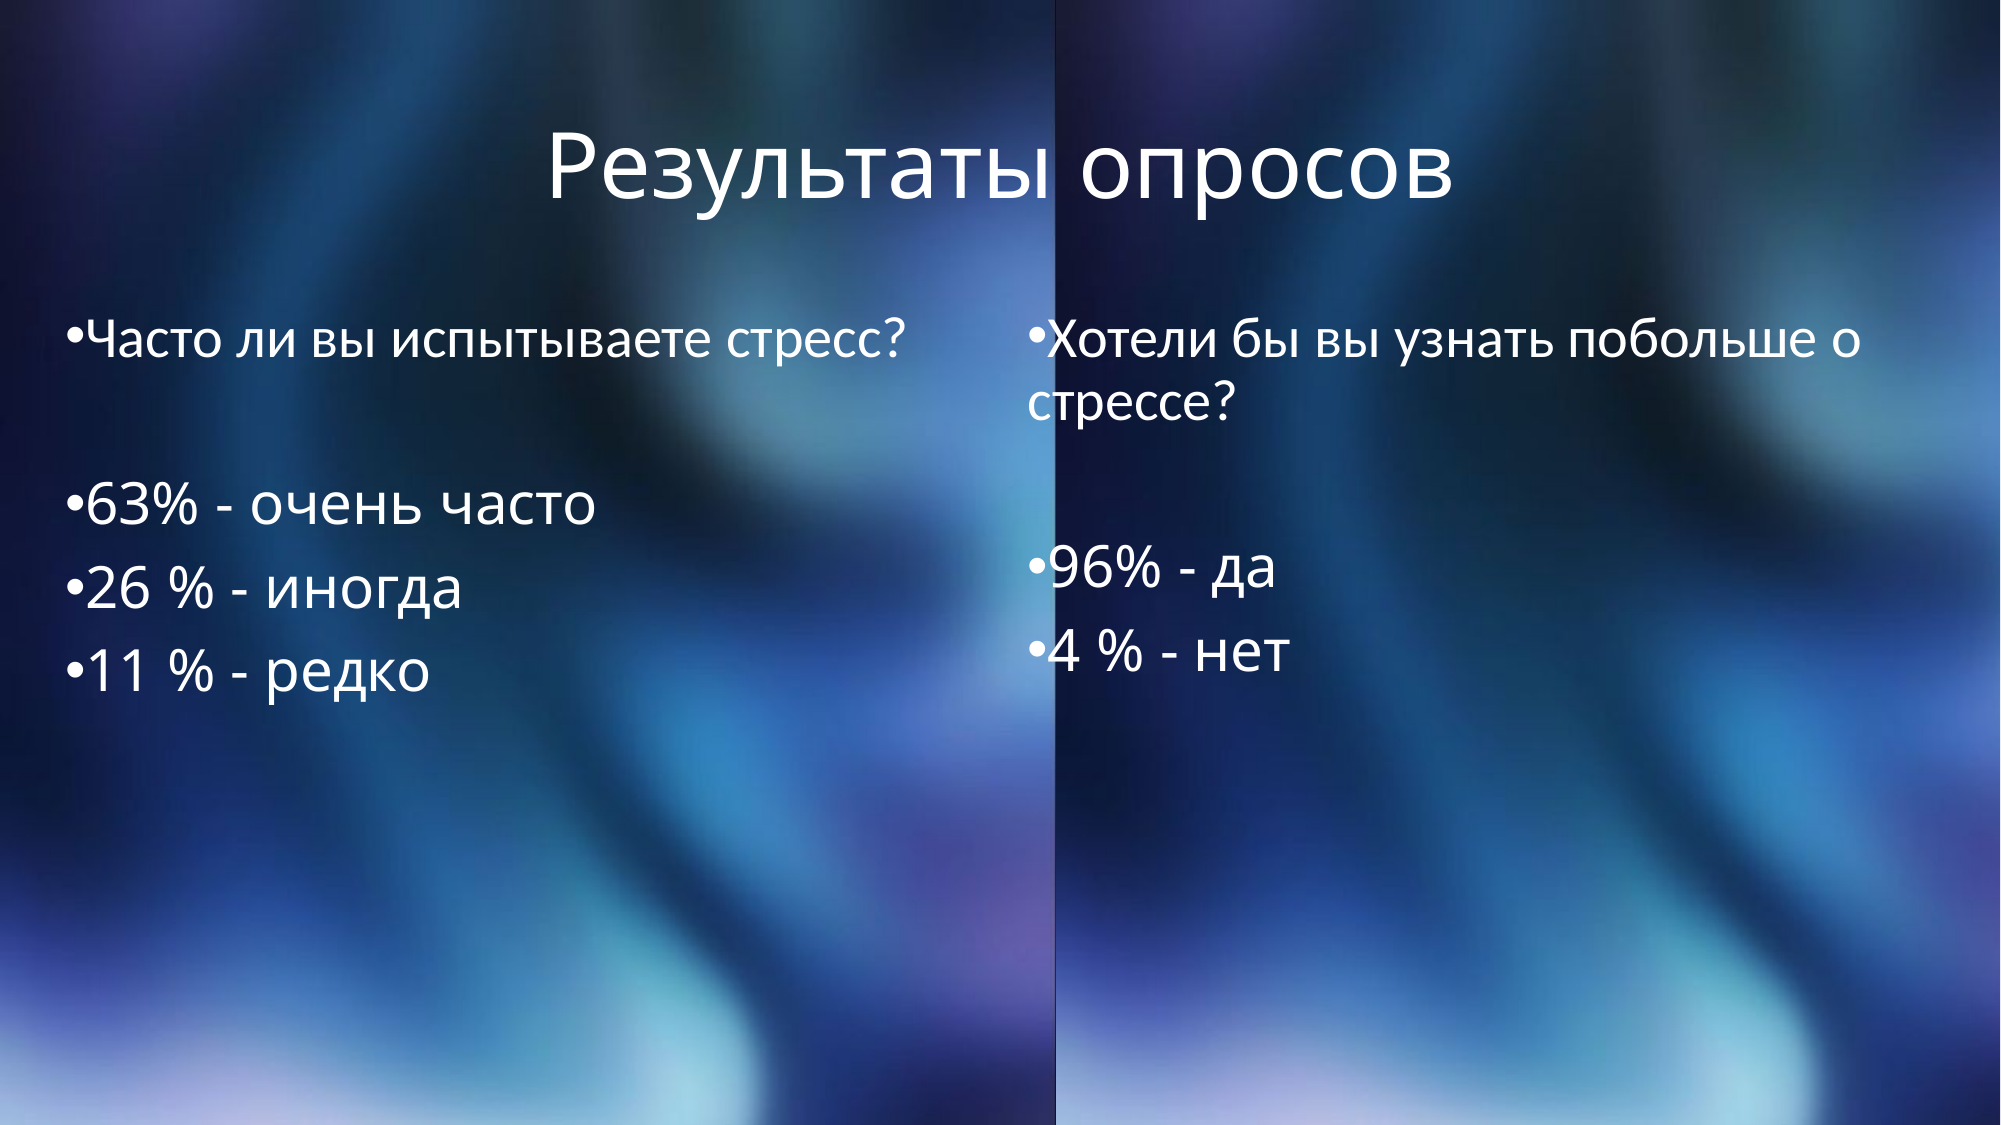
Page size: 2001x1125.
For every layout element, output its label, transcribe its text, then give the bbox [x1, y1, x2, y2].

list Часто ли вы испытываете стресс? 63% - очень часто 26 % - иногда 11 % - редко [50, 299, 988, 1014]
title Результаты опросов [137, 59, 1863, 278]
list Хотели бы вы узнать побольше о стрессе? 96% - да 4 % - нет [1012, 299, 1977, 1014]
